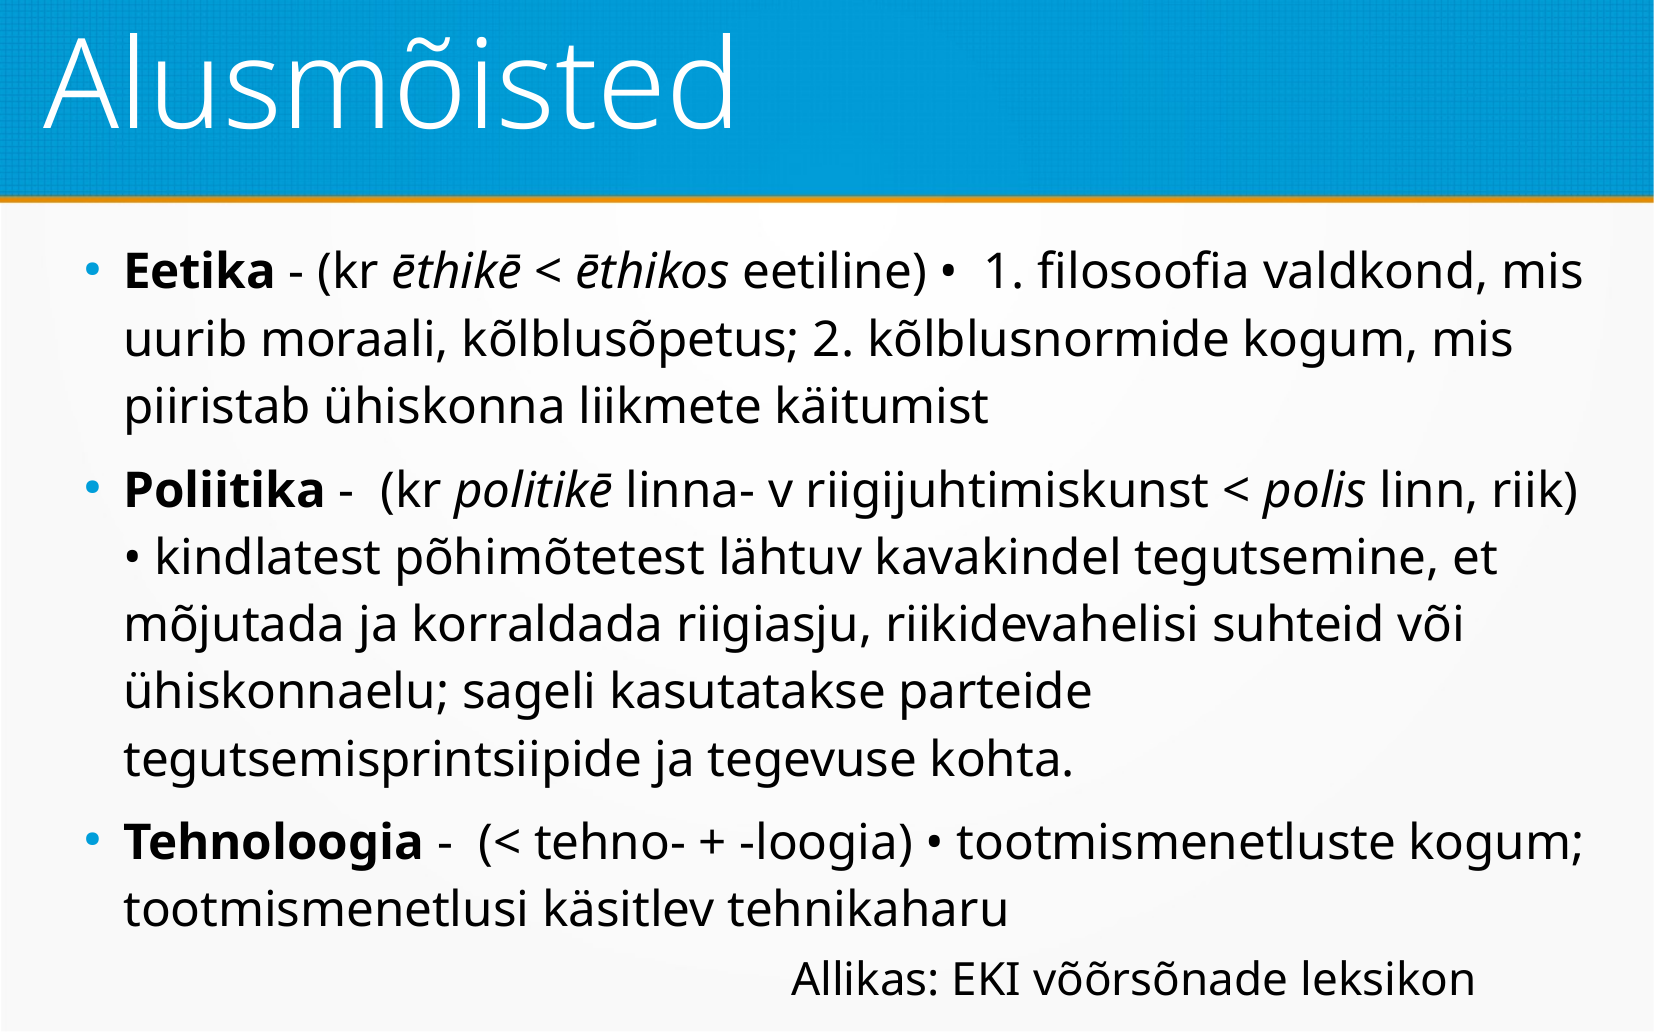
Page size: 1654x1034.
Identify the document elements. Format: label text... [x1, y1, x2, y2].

text_box Allikas: EKI võõrsõnade leksikon [785, 944, 1583, 1011]
list Eetika - (kr ēthikē < ēthikos eetiline) • 1. filosoofia valdkond, mis uurib moraali, kõlblusõpetus; 2. kõlblusnormide kogum, mis piiristab ühiskonna liikmete käitumist Poliitika - (kr politikē linna- v riigijuhtimiskunst < polis linn, riik) • kindlatest põhimõtetest lähtuv kavakindel tegutsemine, et mõjutada ja korraldada riigiasju, riikidevahelisi suhteid või ühiskonnaelu; sageli kasutatakse parteide tegutsemisprintsiipide ja tegevuse kohta. Tehnoloogia - (< tehno- + -loogia) • tootmismenetluste kogum; tootmismenetlusi käsitlev tehnikaharu [70, 236, 1607, 957]
title Alusmõisted [43, 0, 1619, 166]
picture [0, 195, 1654, 1034]
